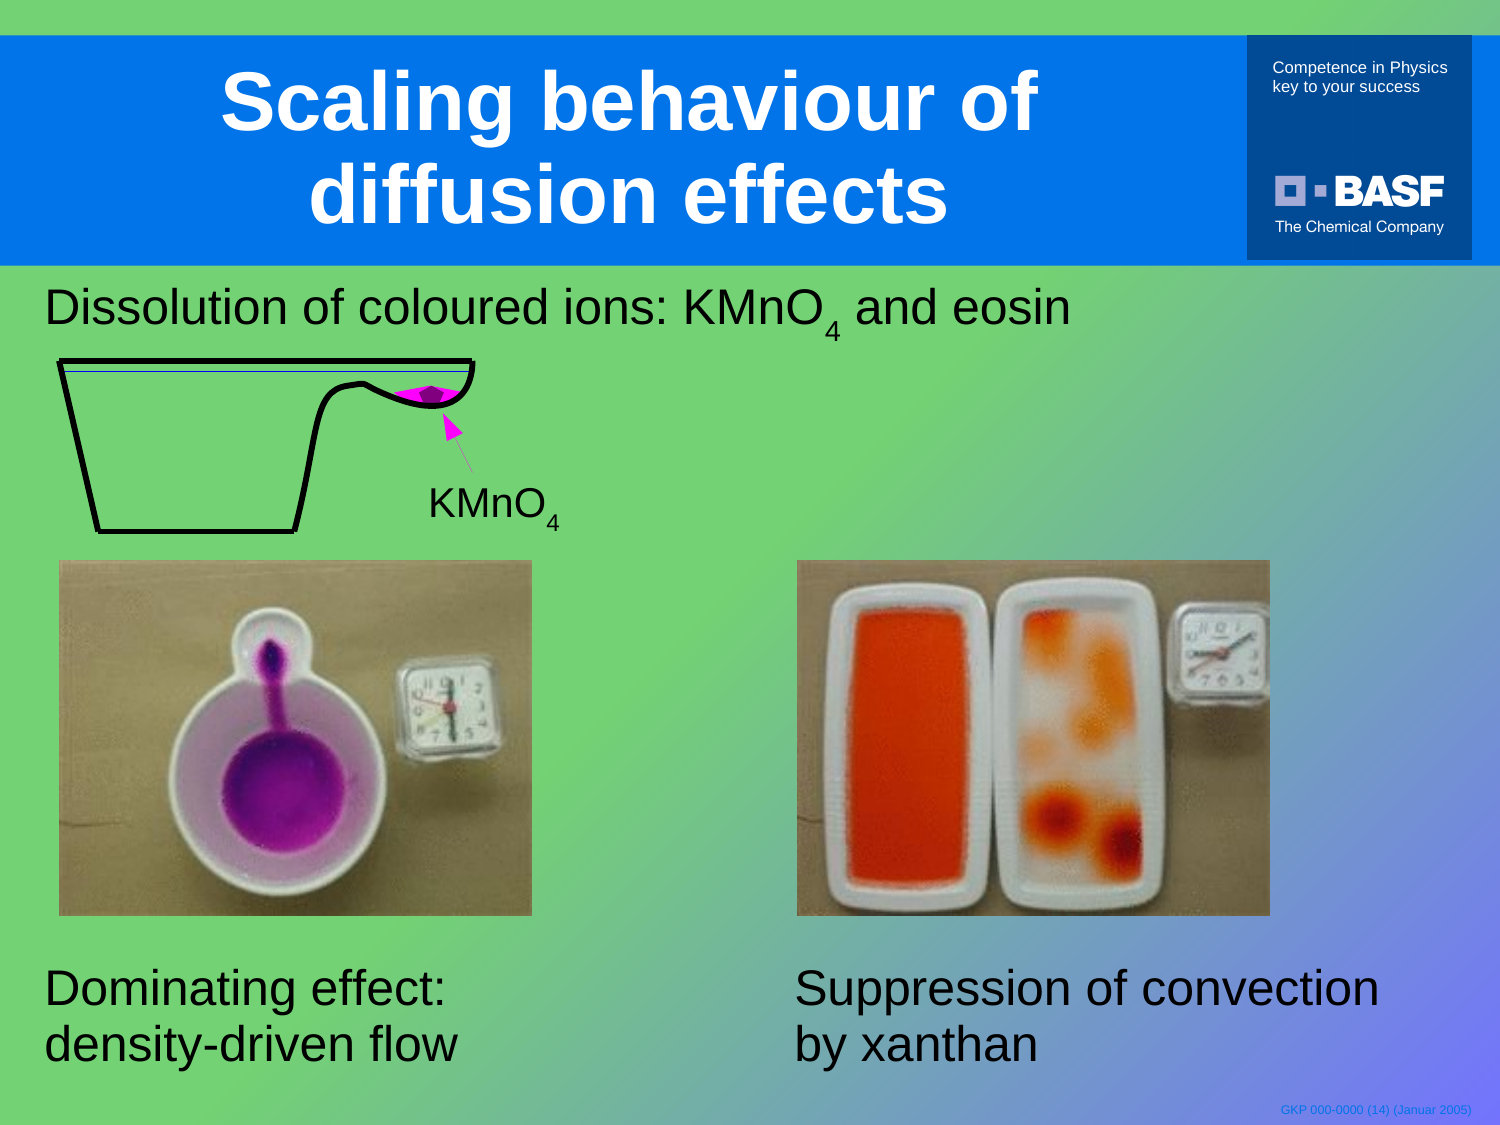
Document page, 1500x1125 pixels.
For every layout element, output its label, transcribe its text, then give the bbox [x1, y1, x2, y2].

text_box Dissolution of coloured ions: KMnO4 and eosin Dominating effect: Suppression of convection density-driven flow by xanthan [29, 271, 1410, 1080]
title Going micro and nano: approaching the apparent dwarf [1438, 1063, 1500, 1125]
text_box [393, 385, 459, 402]
text_box KMnO4 [413, 472, 575, 544]
picture [1247, 35, 1472, 260]
picture [797, 560, 1270, 916]
title Scaling behaviour of diffusion effects [27, 54, 1232, 308]
picture [59, 560, 532, 916]
